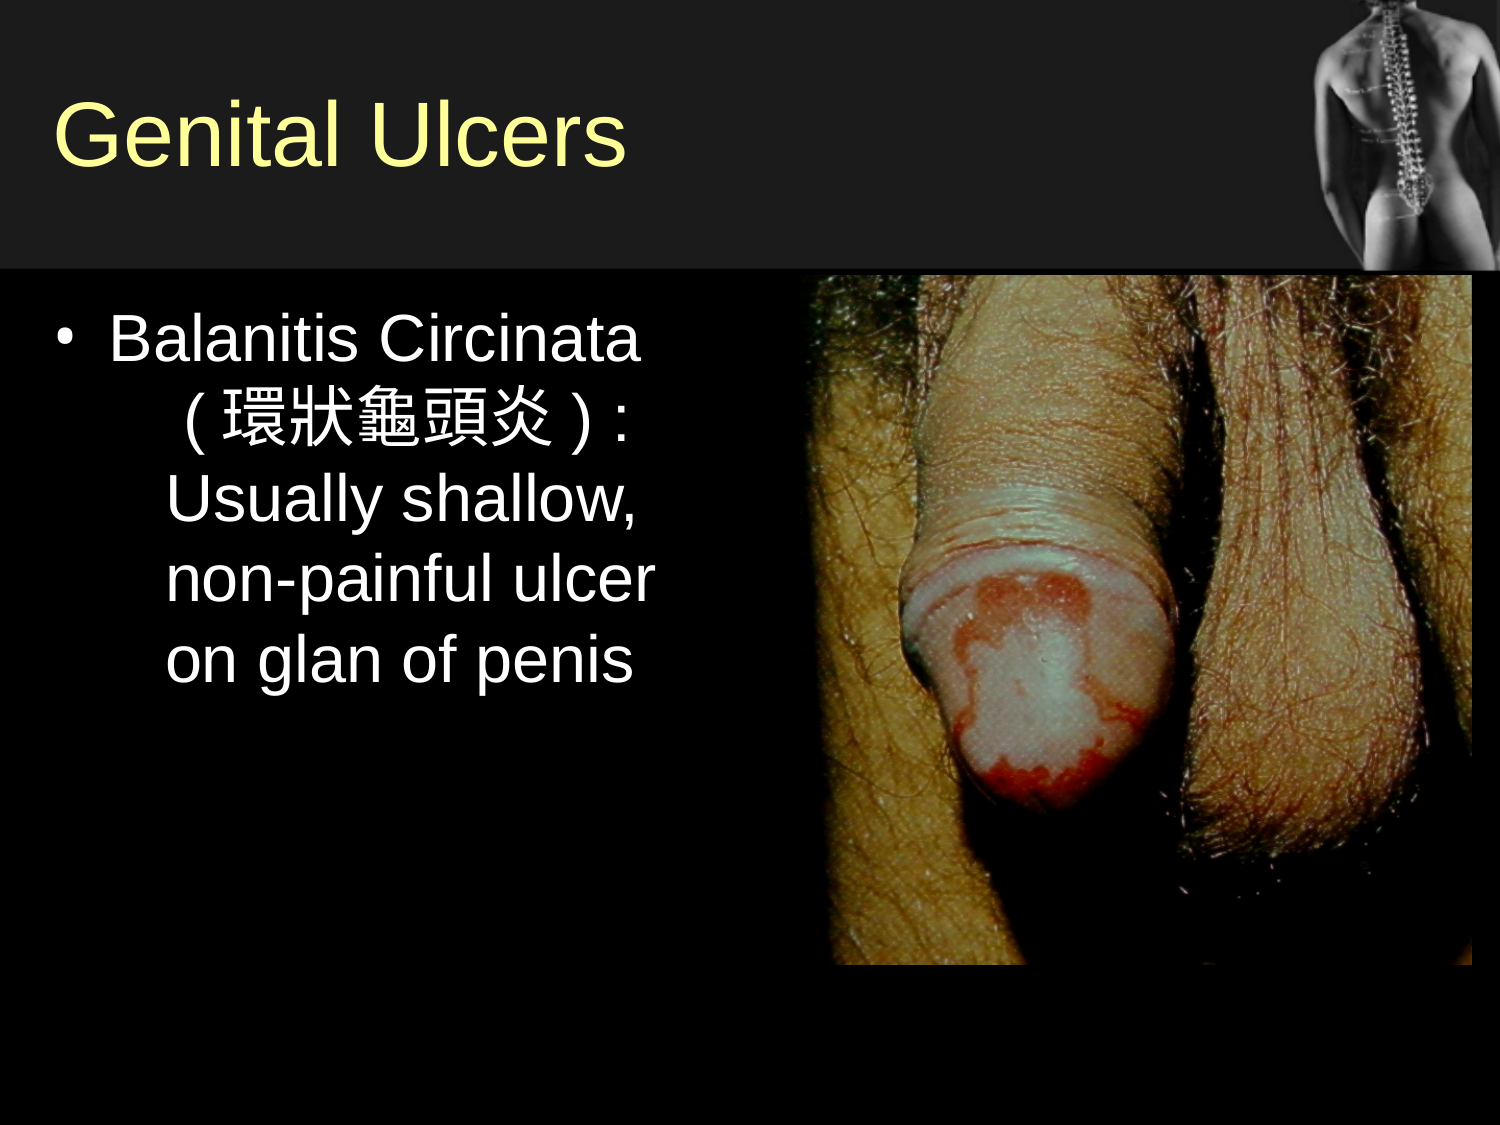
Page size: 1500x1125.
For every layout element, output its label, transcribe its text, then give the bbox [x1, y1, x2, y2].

title Genital Ulcers [37, 32, 1300, 228]
list Balanitis Circinata (環狀龜頭炎) : Usually shallow, non-painful ulcer on glan of penis [37, 287, 736, 1000]
picture [800, 275, 1472, 965]
